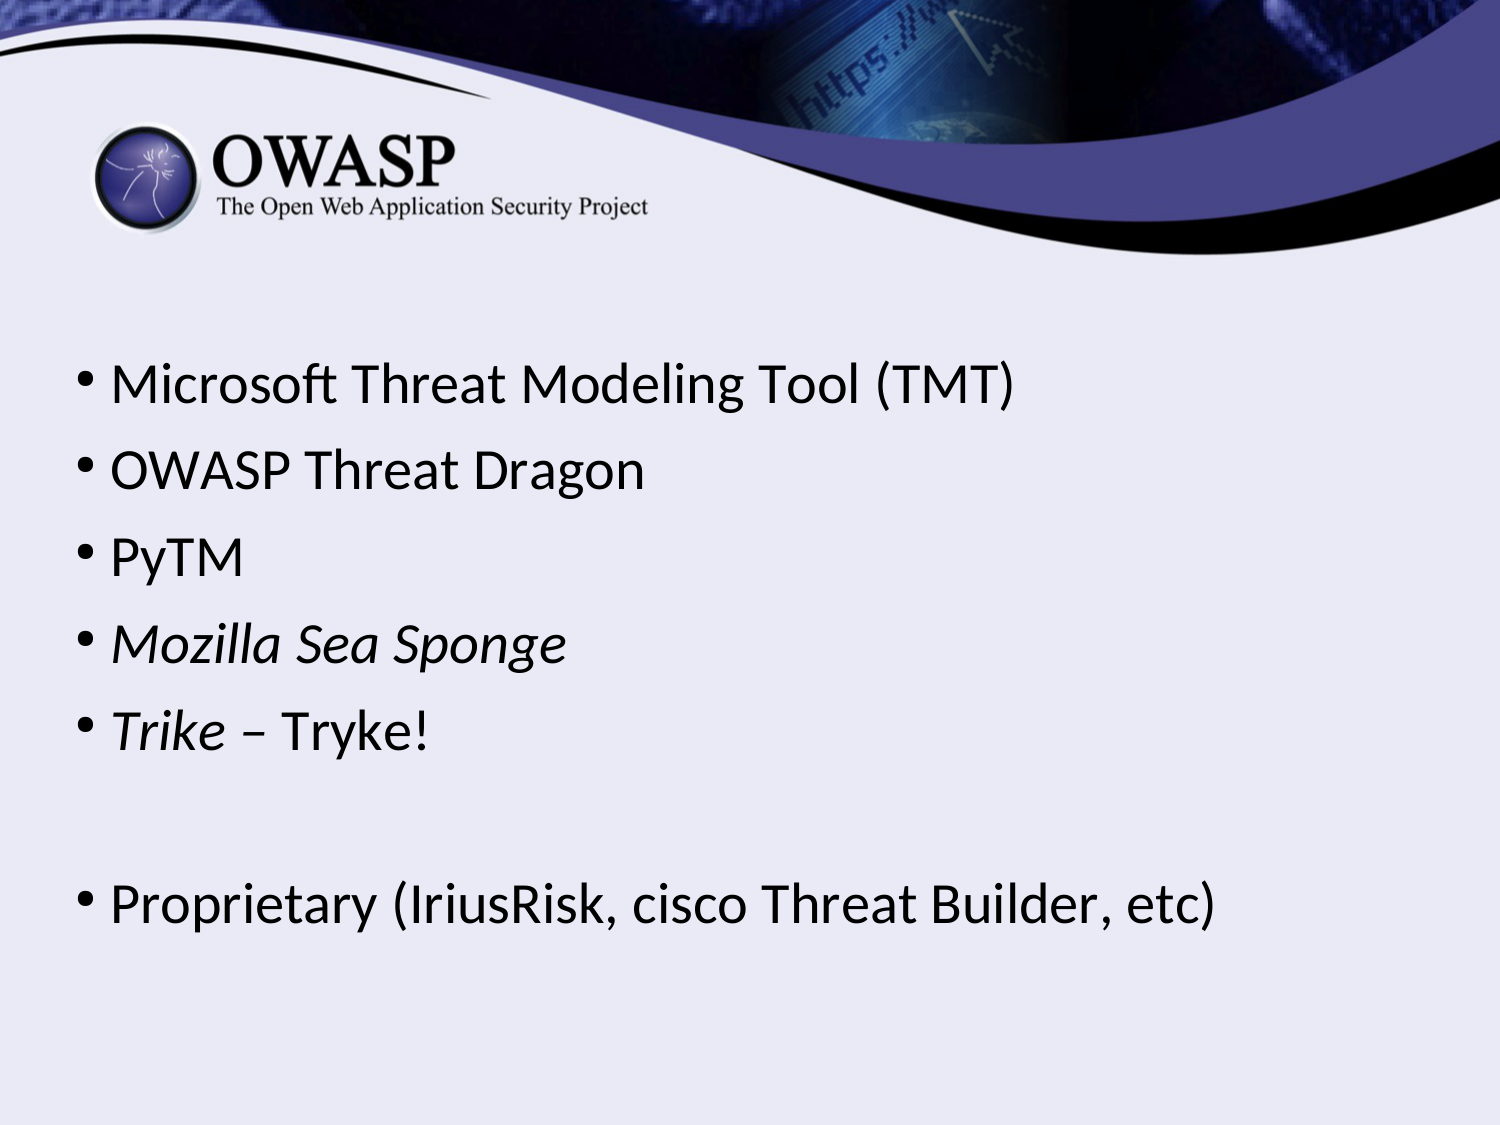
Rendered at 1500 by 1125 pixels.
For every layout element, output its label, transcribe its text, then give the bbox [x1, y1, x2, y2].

picture [0, 0, 1500, 1125]
subtitle Microsoft Threat Modeling Tool (TMT) OWASP Threat Dragon PyTM Mozilla Sea Sponge Trike – Tryke! Proprietary (IriusRisk, cisco Threat Builder, etc) [75, 262, 1426, 1018]
